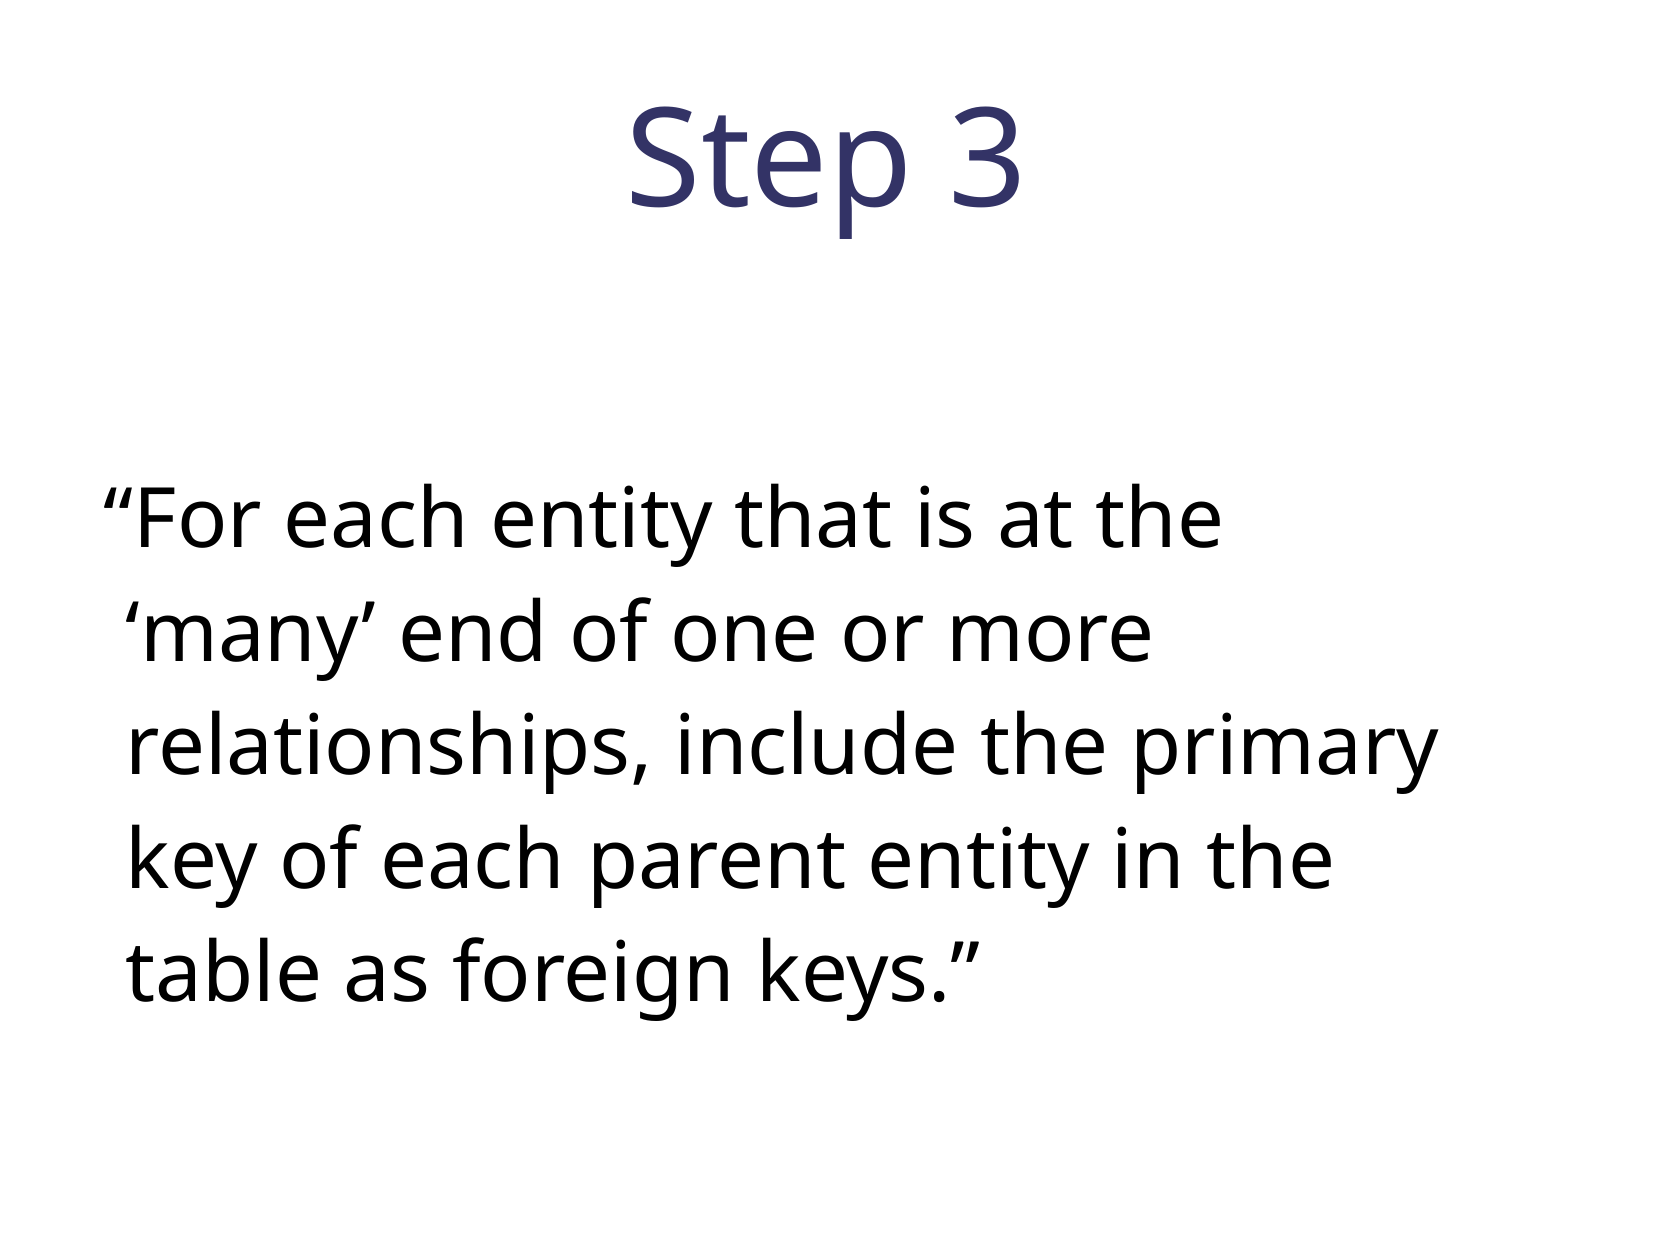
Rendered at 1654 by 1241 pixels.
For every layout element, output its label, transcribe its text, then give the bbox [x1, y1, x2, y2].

subtitle “For each entity that is at the ‘many’ end of one or more relationships, include the primary key of each parent entity in the table as foreign keys.” [104, 458, 1635, 1065]
title Step 3 [82, 56, 1571, 250]
